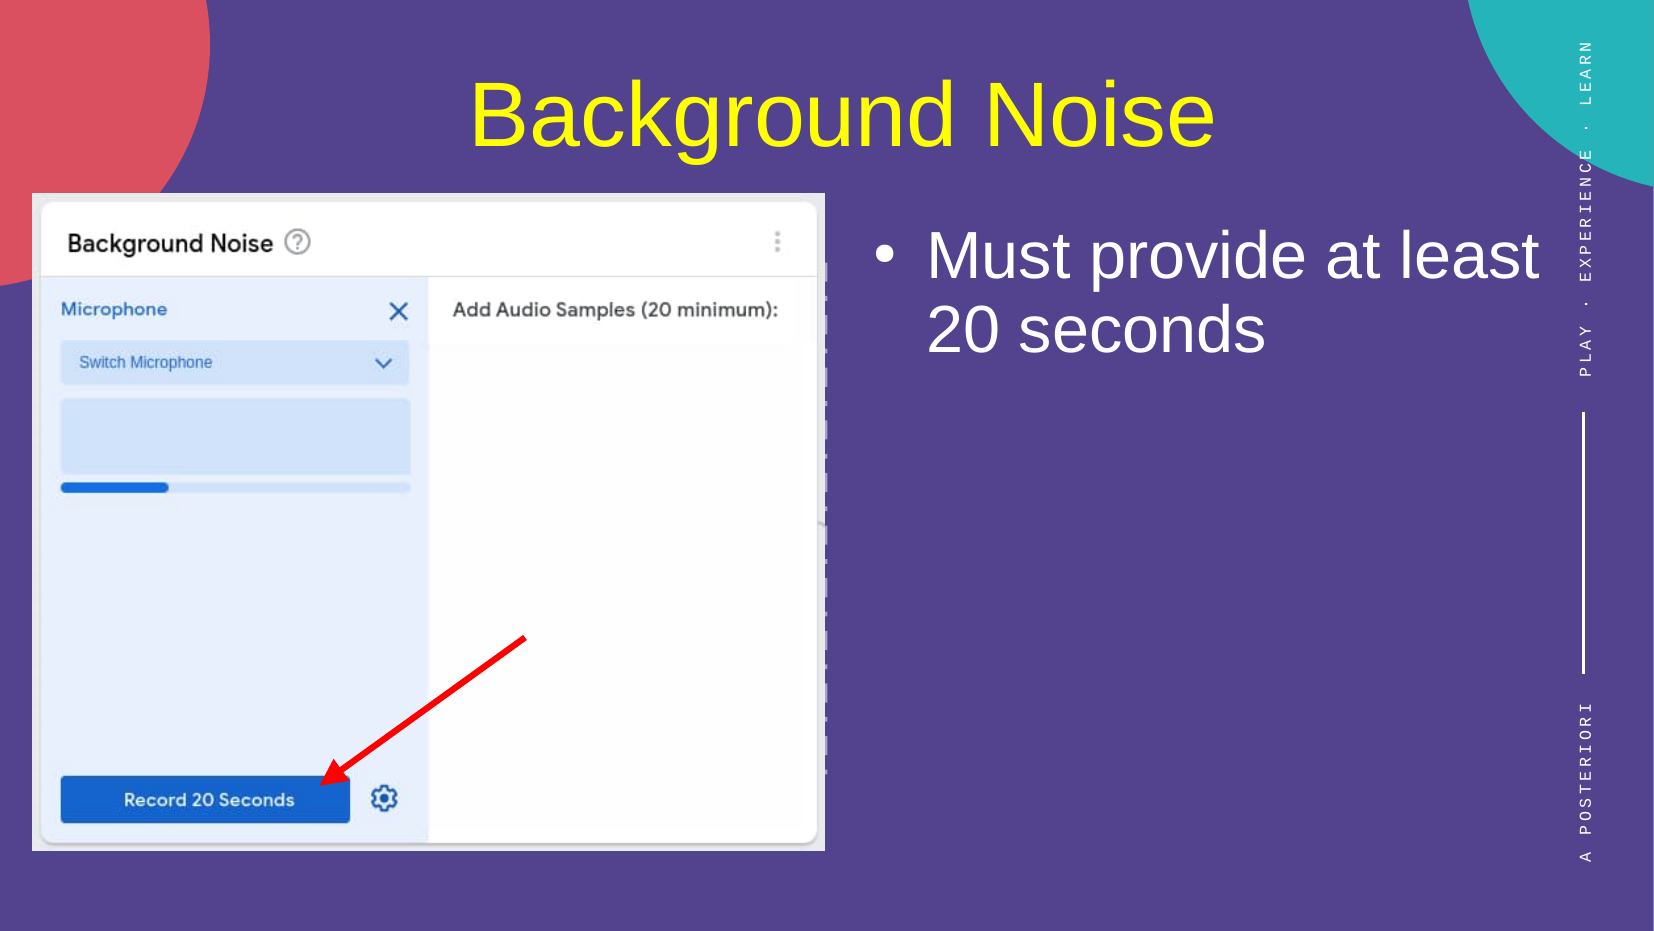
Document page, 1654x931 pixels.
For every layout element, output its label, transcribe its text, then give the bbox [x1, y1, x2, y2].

picture [32, 193, 826, 851]
title Background Noise [187, 37, 1501, 193]
list Must provide at least 20 seconds [855, 217, 1544, 826]
